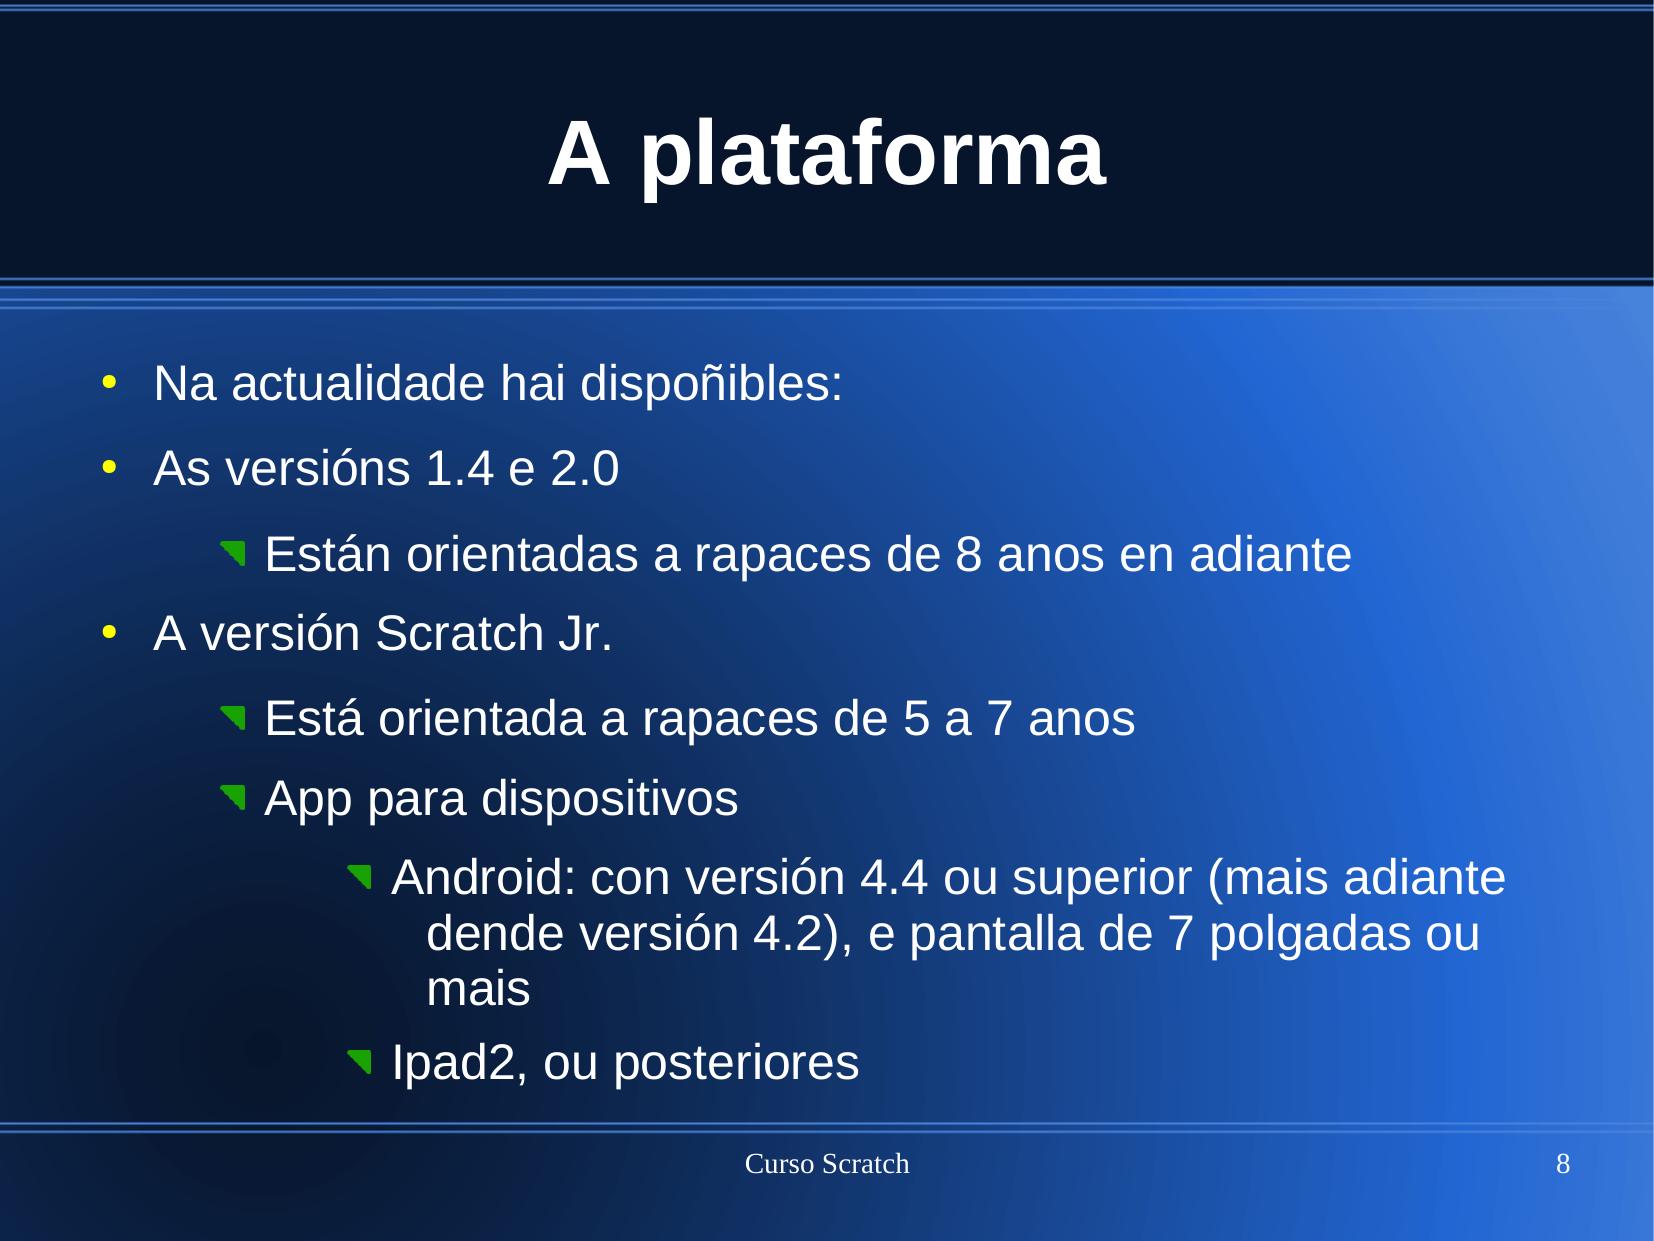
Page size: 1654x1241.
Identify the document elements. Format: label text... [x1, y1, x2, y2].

list Na actualidade hai dispoñibles: As versións 1.4 e 2.0 Están orientadas a rapaces de 8 anos en adiante A versión Scratch Jr. Está orientada a rapaces de 5 a 7 anos App para dispositivos Android: con versión 4.4 ou superior (mais adiante dende versión 4.2), e pantalla de 7 polgadas ou mais Ipad2, ou posteriores [82, 355, 1571, 1174]
picture [0, 0, 1654, 1241]
title A plataforma [82, 49, 1571, 257]
